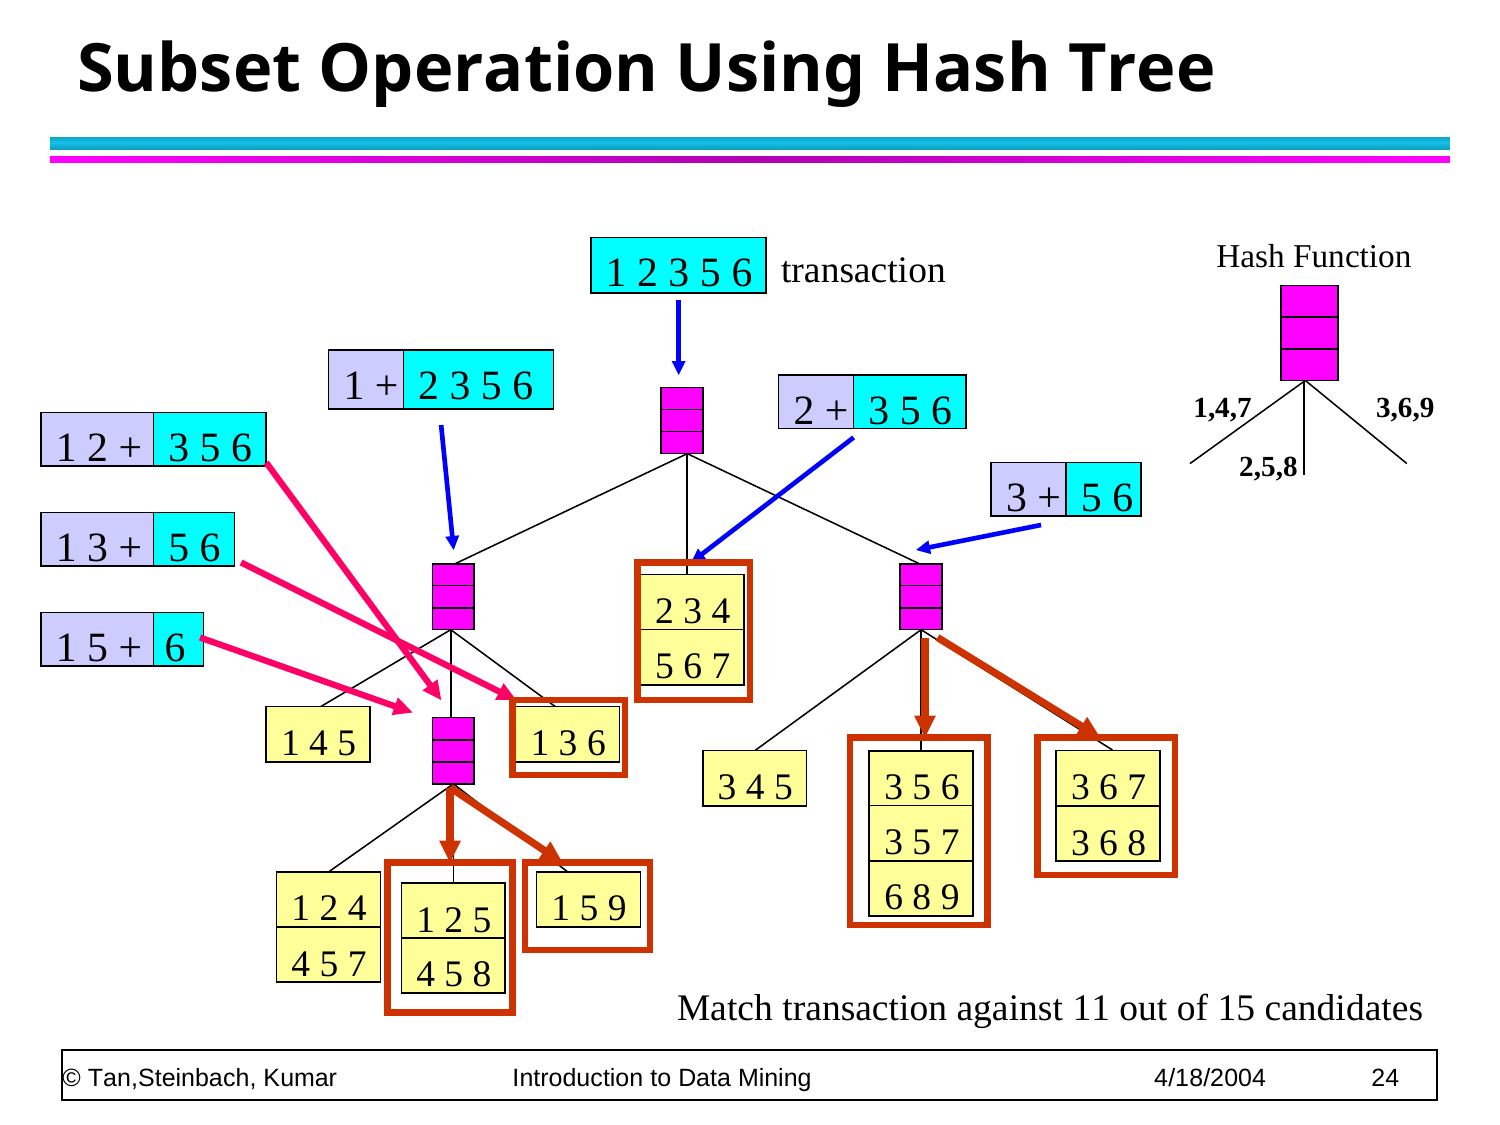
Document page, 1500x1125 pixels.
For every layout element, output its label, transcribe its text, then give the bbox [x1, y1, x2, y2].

text_box [276, 927, 381, 931]
text_box Match transaction against 11 out of 15 candidates [662, 974, 1452, 1036]
text_box [661, 387, 703, 409]
text_box 5 6 [158, 512, 236, 578]
text_box 3 5 6 [864, 375, 968, 441]
text_box [868, 750, 974, 917]
text_box [641, 629, 745, 633]
text_box [1281, 285, 1339, 381]
text_box 4 5 7 [276, 931, 382, 992]
text_box 3 5 6 [158, 412, 268, 478]
text_box 3 6 7 [1056, 754, 1162, 809]
text_box [432, 740, 474, 761]
text_box [432, 717, 474, 739]
text_box [549, 350, 554, 409]
text_box [432, 563, 474, 585]
text_box [900, 563, 942, 585]
text_box [266, 706, 370, 710]
text_box 4 5 8 [401, 941, 507, 1003]
text_box 1 2 3 5 6 [590, 237, 768, 304]
text_box Hash Function [1201, 226, 1427, 282]
text_box 1 4 5 [266, 710, 372, 772]
text_box 1 3 + [41, 512, 158, 578]
text_box [661, 432, 703, 454]
text_box [1056, 750, 1161, 754]
text_box 3 6 8 [1056, 809, 1162, 871]
text_box [1056, 805, 1161, 809]
text_box 6 [158, 612, 201, 679]
text_box 1 2 + [41, 412, 158, 478]
text_box 5 6 [1076, 462, 1149, 529]
text_box 3 4 5 [702, 754, 808, 816]
text_box 2 3 4 [641, 578, 746, 633]
text_box 3 + [991, 462, 1076, 529]
text_box [432, 608, 474, 630]
text_box [276, 871, 381, 875]
text_box 2,5,8 [1224, 440, 1313, 491]
text_box 2 3 5 6 [403, 350, 549, 416]
text_box 1,4,7 [1238, 410, 1267, 431]
text_box 1 3 6 [516, 710, 621, 772]
title Subset Operation Using Hash Tree [62, 22, 1421, 113]
text_box 1 + [328, 350, 403, 416]
text_box 1 5 + [41, 612, 158, 679]
text_box [516, 706, 620, 710]
text_box 6 8 9 [869, 864, 975, 922]
text_box transaction [766, 237, 961, 298]
text_box [900, 609, 942, 630]
text_box 3 5 6 [869, 754, 975, 809]
text_box [641, 574, 745, 578]
text_box [432, 762, 474, 784]
text_box [900, 586, 942, 607]
text_box 5 6 7 [641, 633, 746, 695]
text_box 1 2 4 [276, 875, 382, 931]
text_box [432, 586, 474, 607]
text_box 3 5 7 [869, 809, 975, 864]
text_box 1 5 9 [536, 875, 642, 937]
text_box [661, 410, 703, 431]
text_box [536, 871, 641, 875]
text_box 2 + [778, 375, 864, 441]
text_box 1,4,7 [1178, 380, 1267, 431]
text_box 1 2 5 [401, 886, 507, 941]
text_box [702, 750, 807, 754]
text_box 3,6,9 [1361, 380, 1450, 431]
